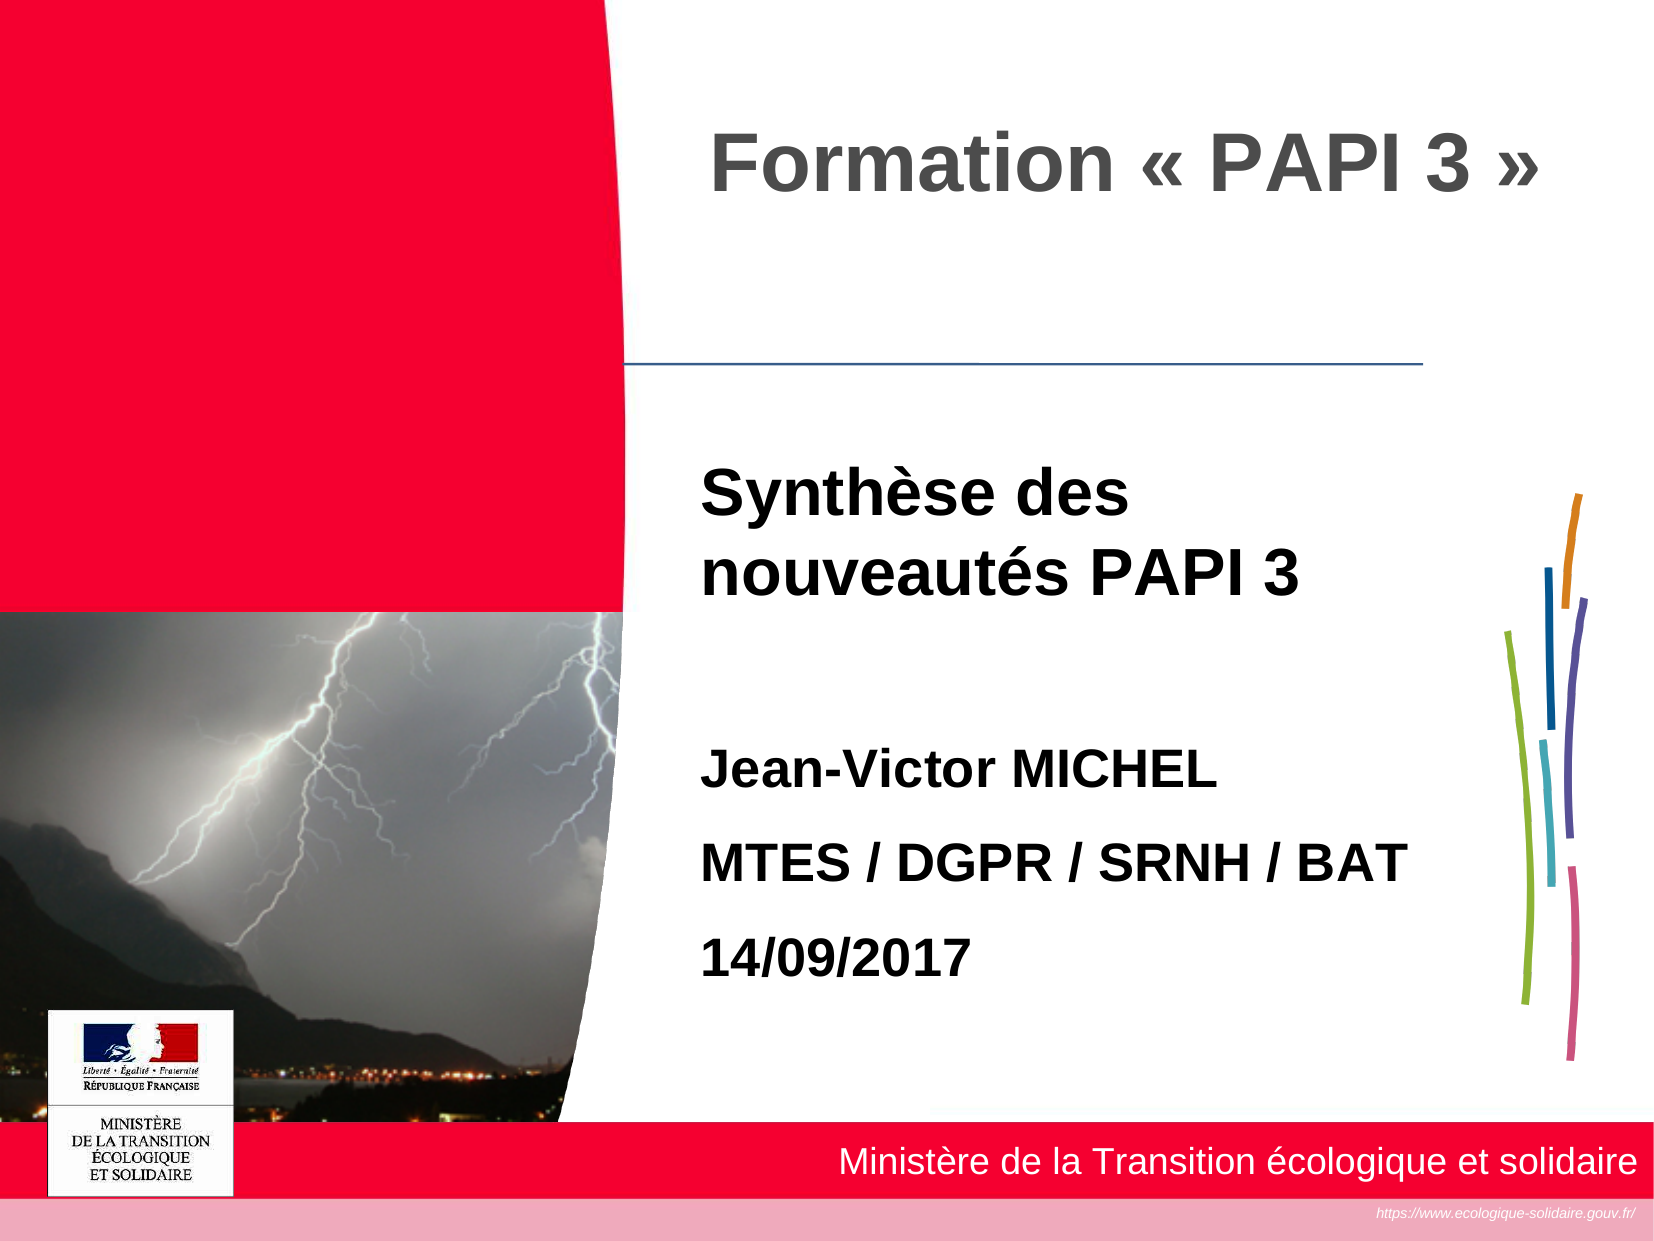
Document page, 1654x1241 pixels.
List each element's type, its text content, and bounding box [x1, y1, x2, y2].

picture [0, 0, 1654, 1241]
text_box Synthèse des nouveautés PAPI 3 Jean-Victor MICHEL MTES / DGPR / SRNH / BAT 14/09/2017 [700, 423, 1488, 1009]
text_box Formation « PAPI 3 » [709, 37, 1644, 271]
